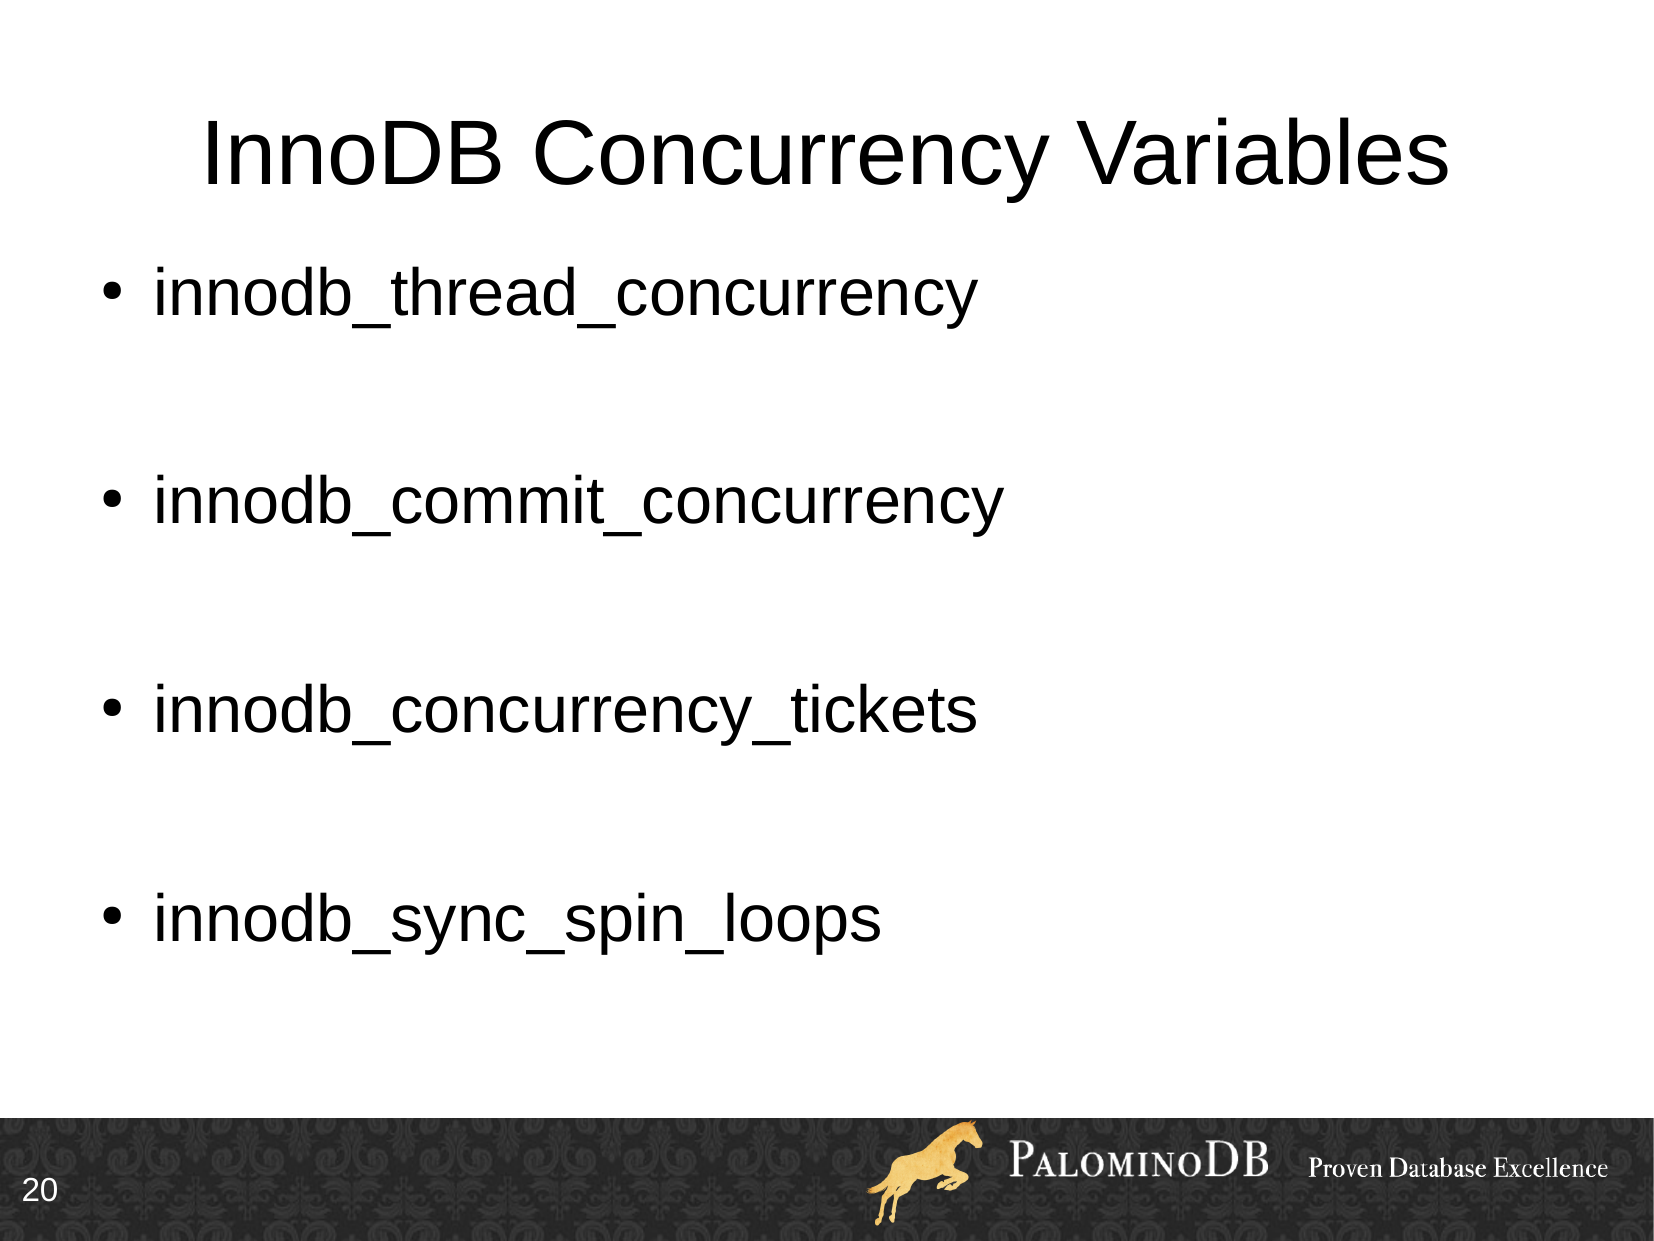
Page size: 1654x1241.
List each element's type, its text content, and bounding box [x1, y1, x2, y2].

title InnoDB Concurrency Variables [82, 49, 1571, 254]
list innodb_thread_concurrency innodb_commit_concurrency innodb_concurrency_tickets innodb_sync_spin_loops [82, 254, 1571, 1076]
picture [0, 1109, 1654, 1241]
